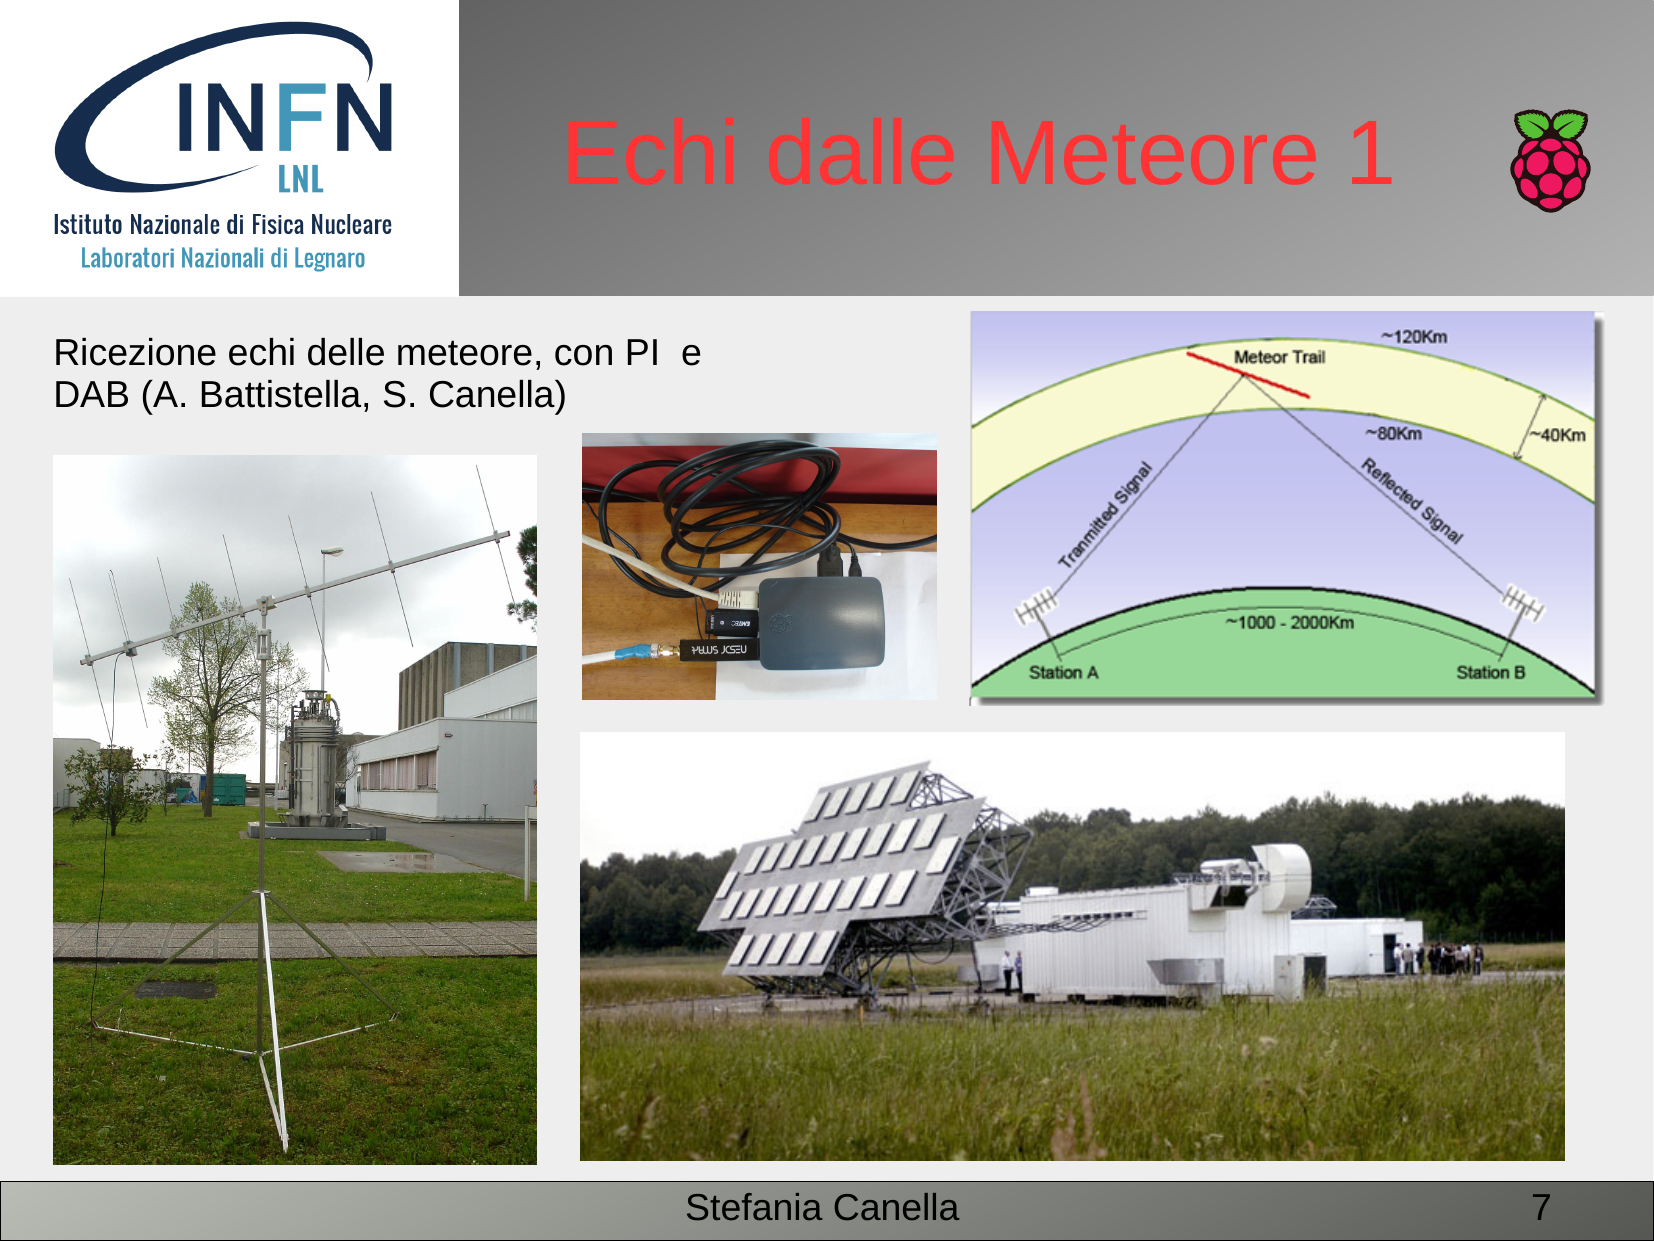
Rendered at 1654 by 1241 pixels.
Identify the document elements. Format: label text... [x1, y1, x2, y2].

title Echi dalle Meteore 1 [459, 49, 1571, 257]
picture [580, 732, 1565, 1161]
text_box <number> [1516, 1178, 1654, 1241]
subtitle Ricezione echi delle meteore, con PI e DAB (A. Battistella, S. Canella) [53, 320, 714, 426]
text_box [0, 1181, 670, 1241]
text_box Stefania Canella [670, 1178, 984, 1241]
picture [969, 311, 1606, 706]
text_box [984, 1181, 1516, 1241]
picture [0, 0, 459, 297]
text_box [459, 0, 1654, 296]
picture [53, 455, 537, 1165]
picture [582, 433, 937, 700]
